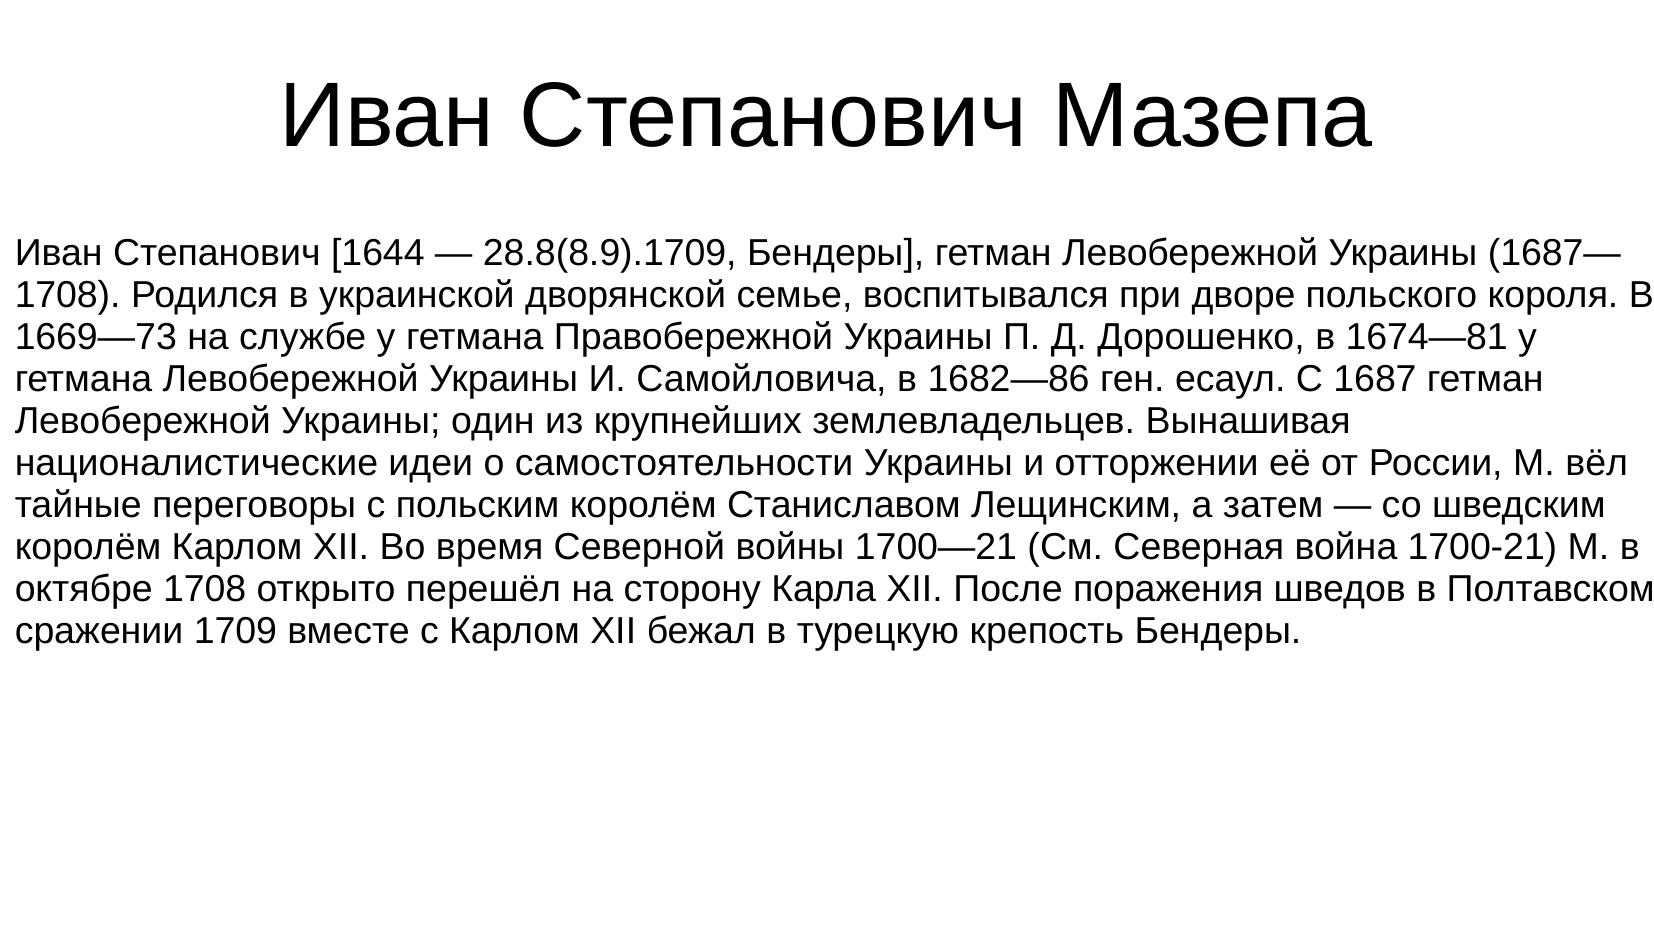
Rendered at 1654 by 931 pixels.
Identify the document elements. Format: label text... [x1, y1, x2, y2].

text_box Иван Степанович [1644 — 28.8(8.9).1709, Бендеры], гетман Левобережной Украины (1687—1708). Родился в украинской дворянской семье, воспитывался при дворе польского короля. В 1669—73 на службе у гетмана Правобережной Украины П. Д. Дорошенко, в 1674—81 у гетмана Левобережной Украины И. Самойловича, в 1682—86 ген. есаул. С 1687 гетман Левобережной Украины; один из крупнейших землевладельцев. Вынашивая националистические идеи о самостоятельности Украины и отторжении её от России, М. вёл тайные переговоры с польским королём Станиславом Лещинским, а затем — со шведским королём Карлом XII. Во время Северной войны 1700—21 (См. Северная война 1700-21) М. в октябре 1708 открыто перешёл на сторону Карла XII. После поражения шведов в Полтавском сражении 1709 вместе с Карлом XII бежал в турецкую крепость Бендеры. [0, 224, 1654, 786]
title Иван Степанович Мазепа [82, 37, 1571, 193]
